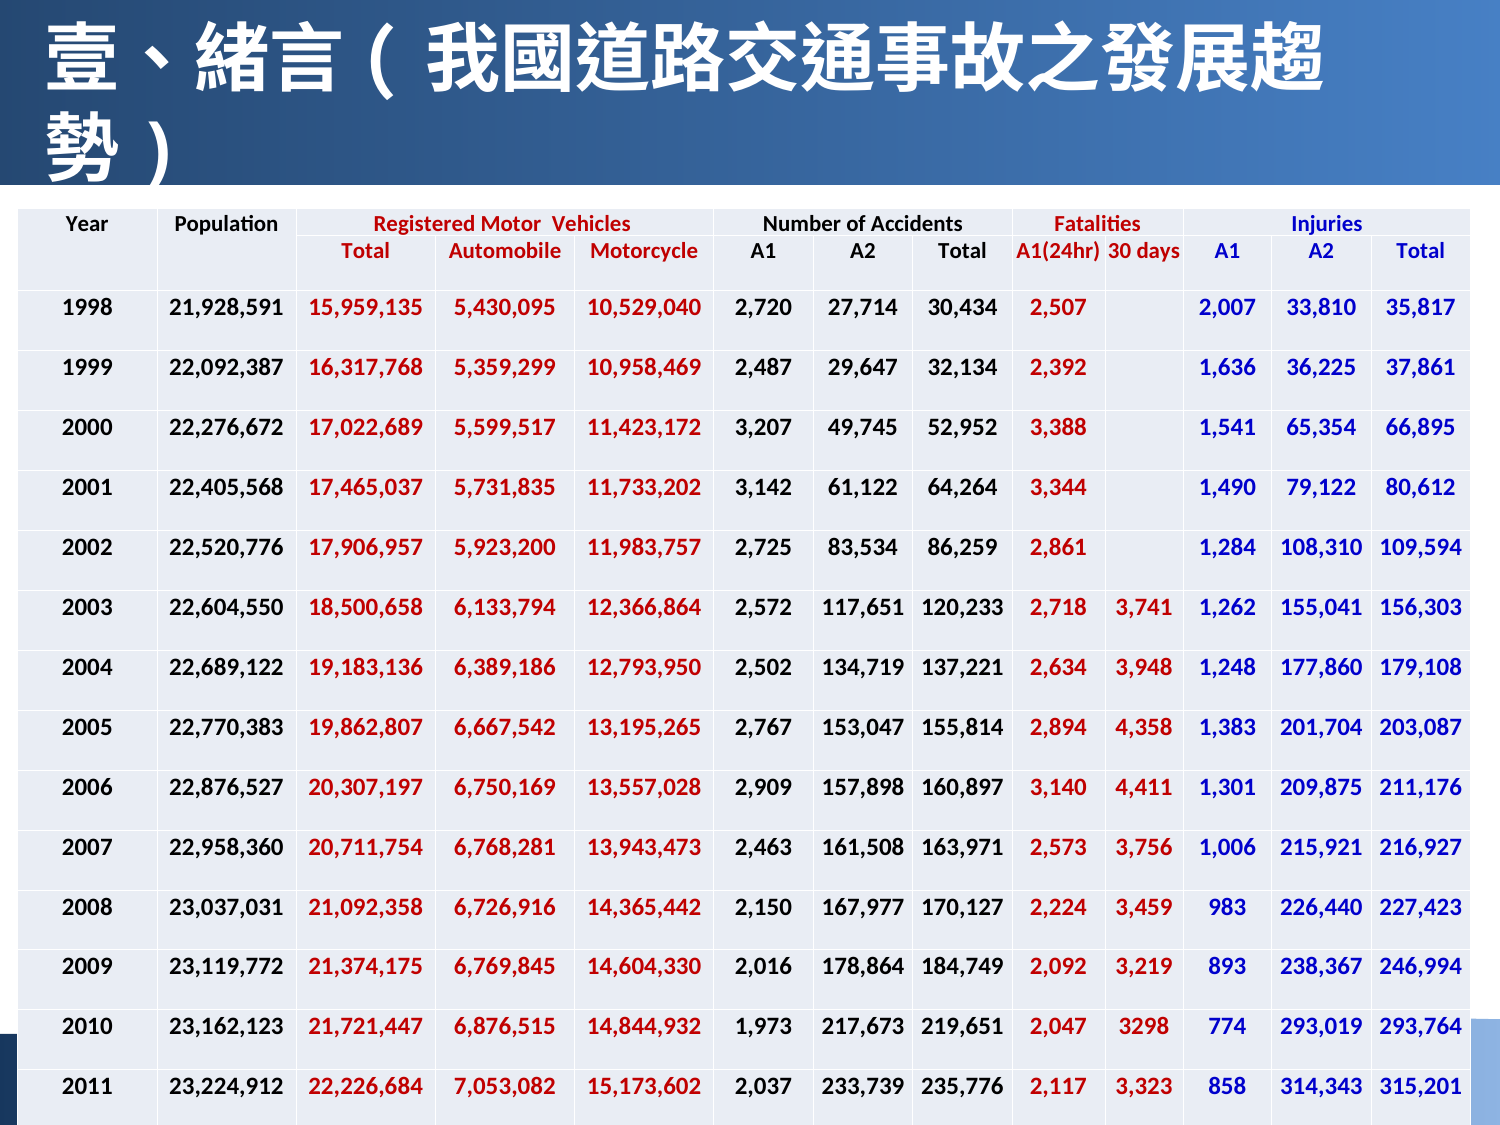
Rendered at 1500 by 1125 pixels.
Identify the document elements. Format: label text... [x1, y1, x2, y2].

table_cell 23,224,912 [158, 1070, 296, 1125]
table_cell 22,226,684 [297, 1070, 435, 1125]
table_cell 858 [1184, 1070, 1271, 1125]
table_cell 233,739 [814, 1070, 912, 1125]
table_cell 2,047 [1013, 1024, 1105, 1069]
table_cell 23,162,123 [158, 1024, 296, 1069]
table_cell 219,651 [913, 1024, 1012, 1069]
title 壹、緒言(我國道路交通事故之發展趨勢) [29, 30, 1471, 171]
table_cell 2011 [18, 1070, 157, 1125]
table_cell 21,721,447 [297, 1024, 435, 1069]
list [17, 196, 1483, 1024]
table_cell 293,019 [1272, 1024, 1371, 1069]
table_cell 2,037 [714, 1070, 813, 1125]
table_cell 14,844,932 [575, 1024, 713, 1069]
table_cell 6,876,515 [436, 1024, 574, 1069]
table_cell 2,117 [1013, 1070, 1105, 1125]
table_cell 1,973 [714, 1024, 813, 1069]
table_cell 3,323 [1106, 1070, 1183, 1125]
table_cell 314,343 [1272, 1070, 1371, 1125]
table_cell 315,201 [1372, 1070, 1470, 1125]
table_cell 293,764 [1372, 1024, 1470, 1069]
table_cell 235,776 [913, 1070, 1012, 1125]
table_cell 774 [1184, 1024, 1271, 1069]
table_cell 217,673 [814, 1024, 912, 1069]
table_cell 3298 [1106, 1024, 1183, 1069]
table_cell 2010 [18, 1024, 157, 1069]
table_cell 15,173,602 [575, 1070, 713, 1125]
table_cell 7,053,082 [436, 1070, 574, 1125]
